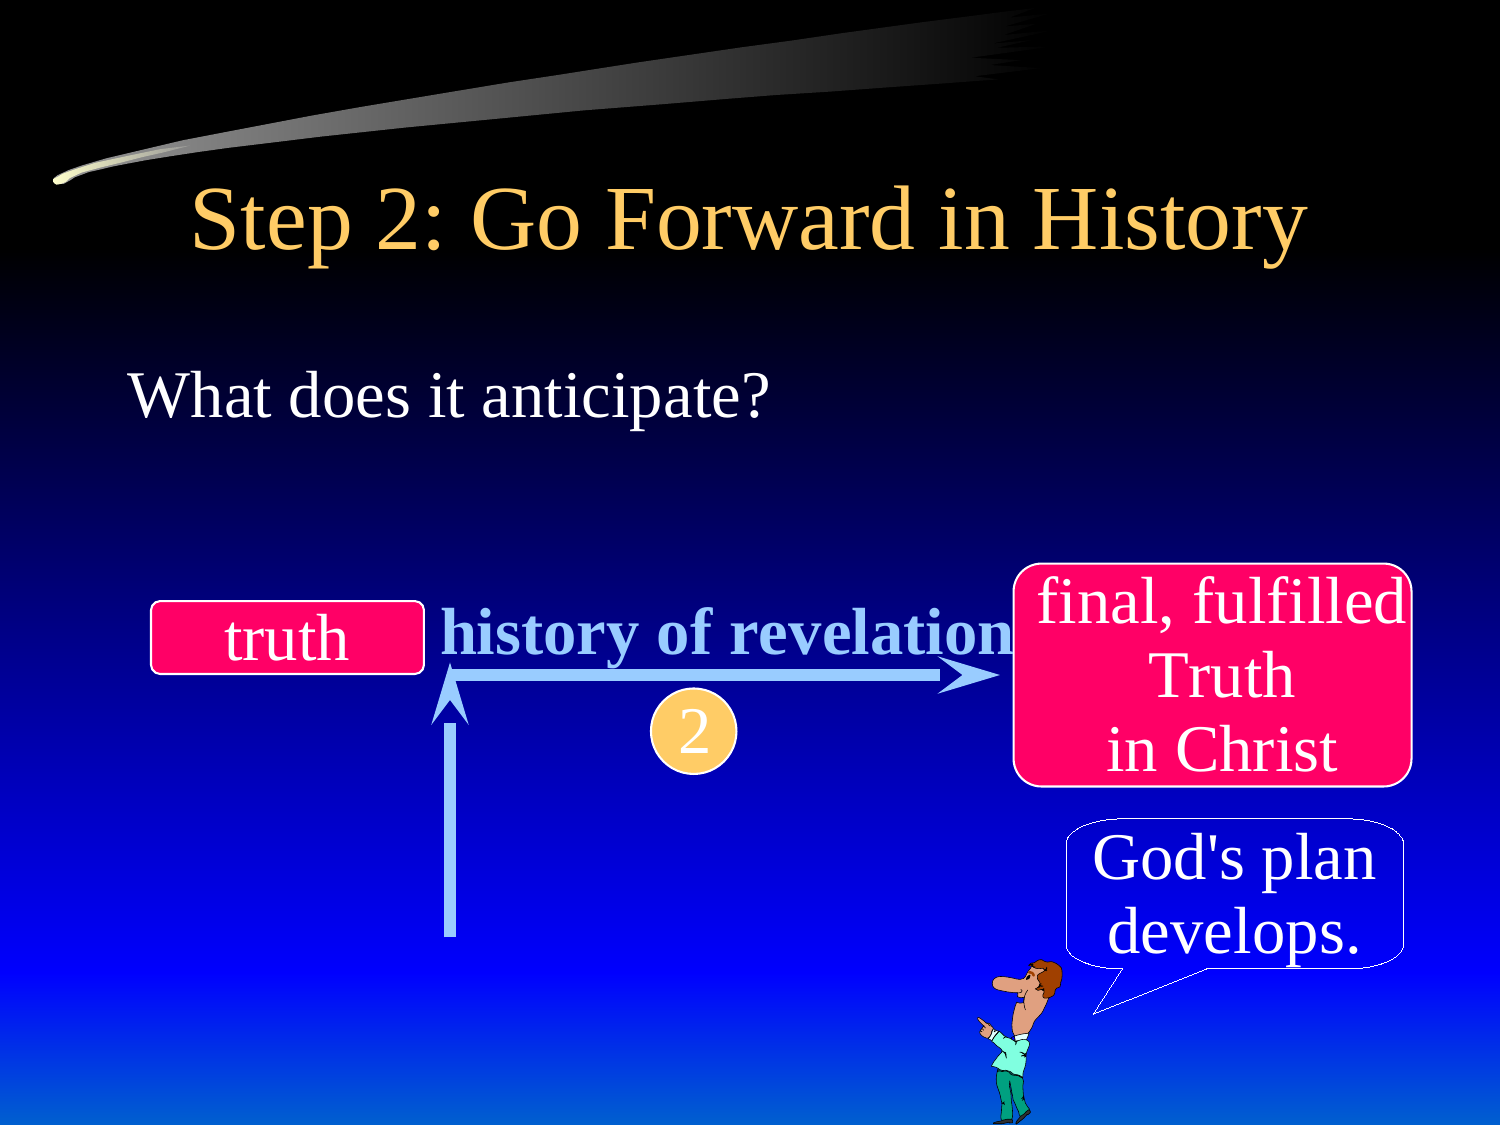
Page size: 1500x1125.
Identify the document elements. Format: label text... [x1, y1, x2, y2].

list What does it anticipate? [112, 350, 1388, 638]
text_box history of revelation [424, 587, 1038, 677]
text_box 2 [650, 688, 737, 774]
title Step 2: Go Forward in History [112, 124, 1388, 313]
text_box truth [151, 601, 424, 674]
chart [976, 959, 1063, 1125]
text_box God's plan develops. [1066, 818, 1404, 1015]
text_box final, fulfilled Truth in Christ [1013, 563, 1412, 787]
